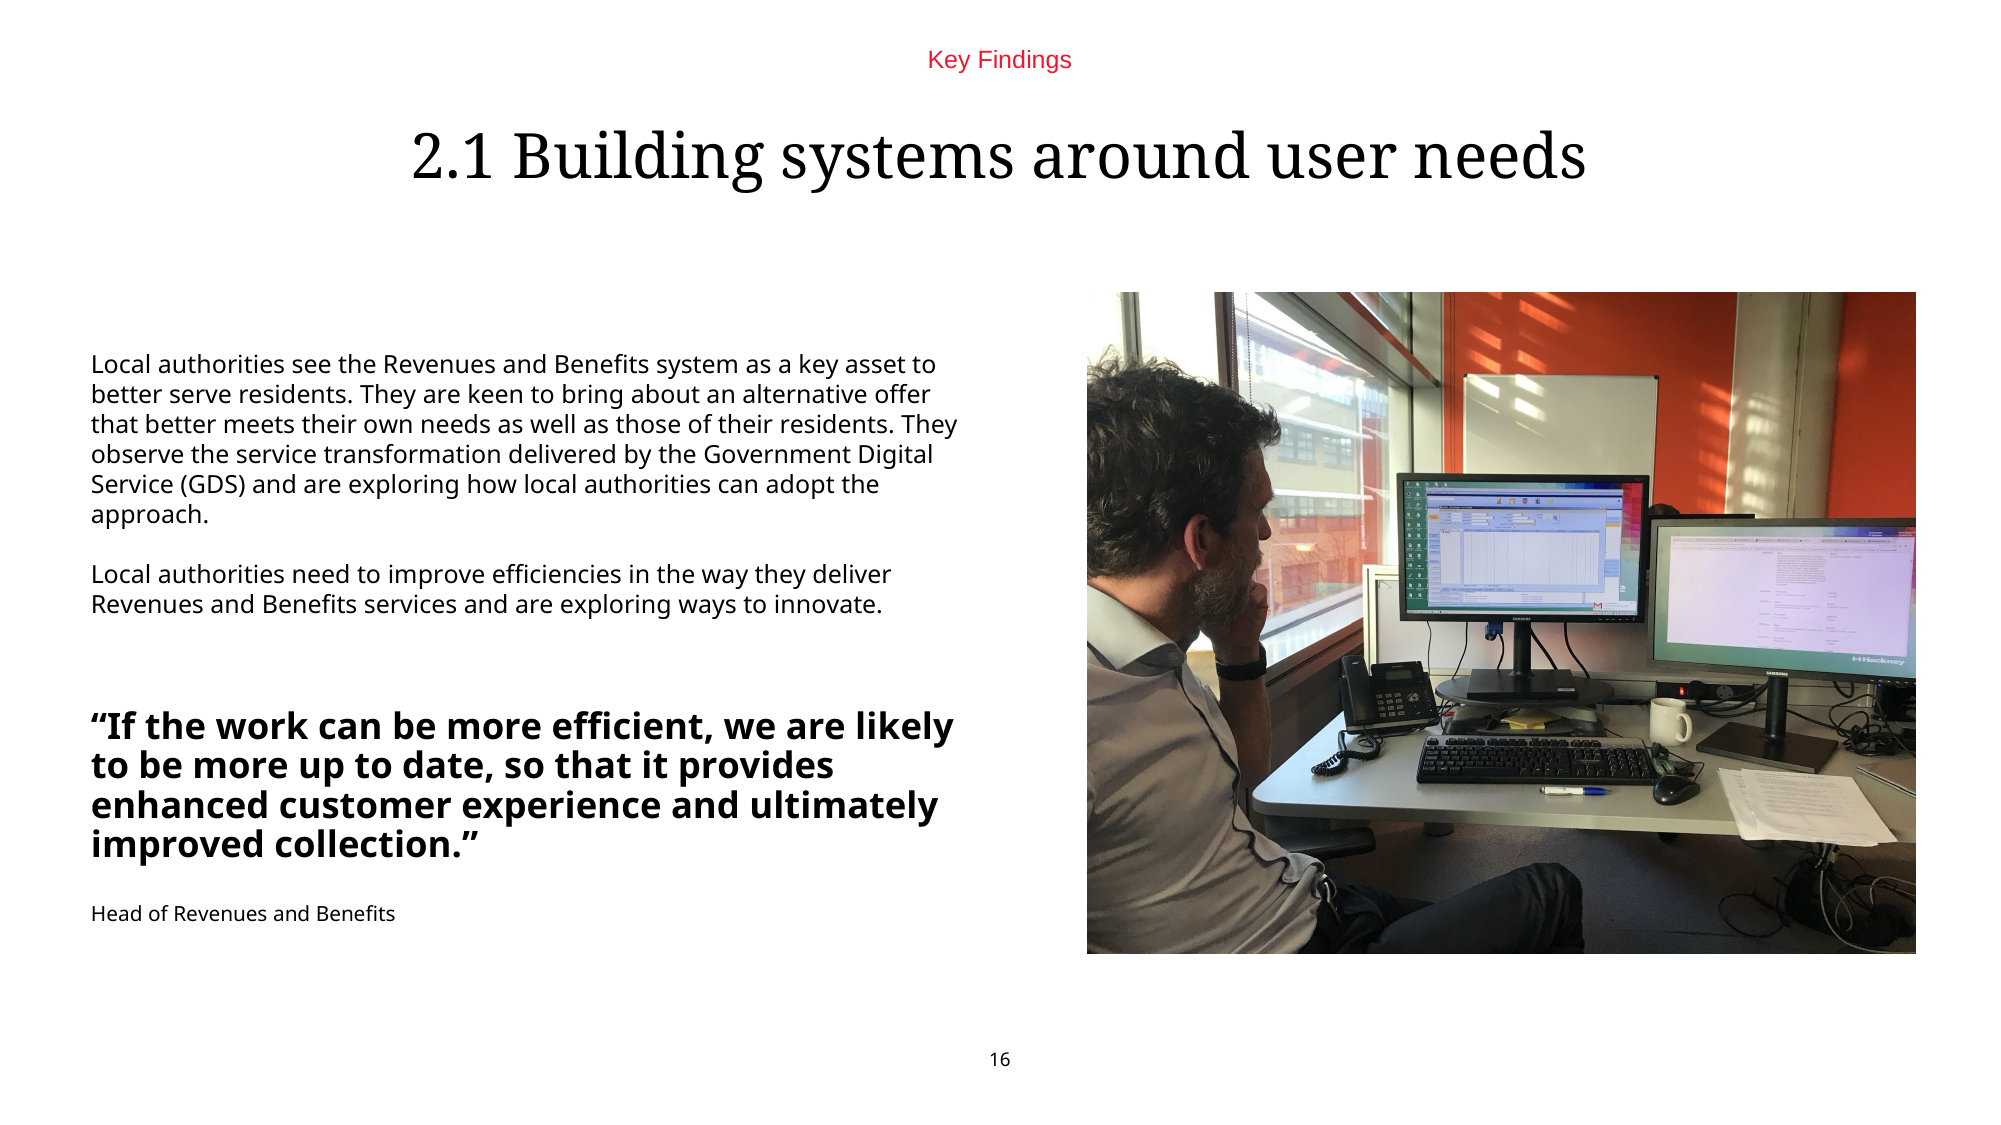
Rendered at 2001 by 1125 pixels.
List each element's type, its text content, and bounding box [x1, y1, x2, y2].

text_box Key Findings [864, 40, 1136, 79]
text_box 22 [955, 997, 1045, 1123]
text_box 2.1 Building systems around user needs [213, 125, 1787, 224]
picture [1087, 292, 1916, 955]
text_box Local authorities see the Revenues and Benefits system as a key asset to better serve residents. They are keen to bring about an alternative offer that better meets their own needs as well as those of their residents. They observe the service transformation delivered by the Government Digital Service (GDS) and are exploring how local authorities can adopt the approach. Local authorities need to improve efficiencies in the way they deliver Revenues and Benefits services and are exploring ways to innovate. “If the work can be more efficient, we are likely to be more up to date, so that it provides enhanced customer experience and ultimately improved collection.” Head of Revenues and Benefits [84, 343, 980, 998]
